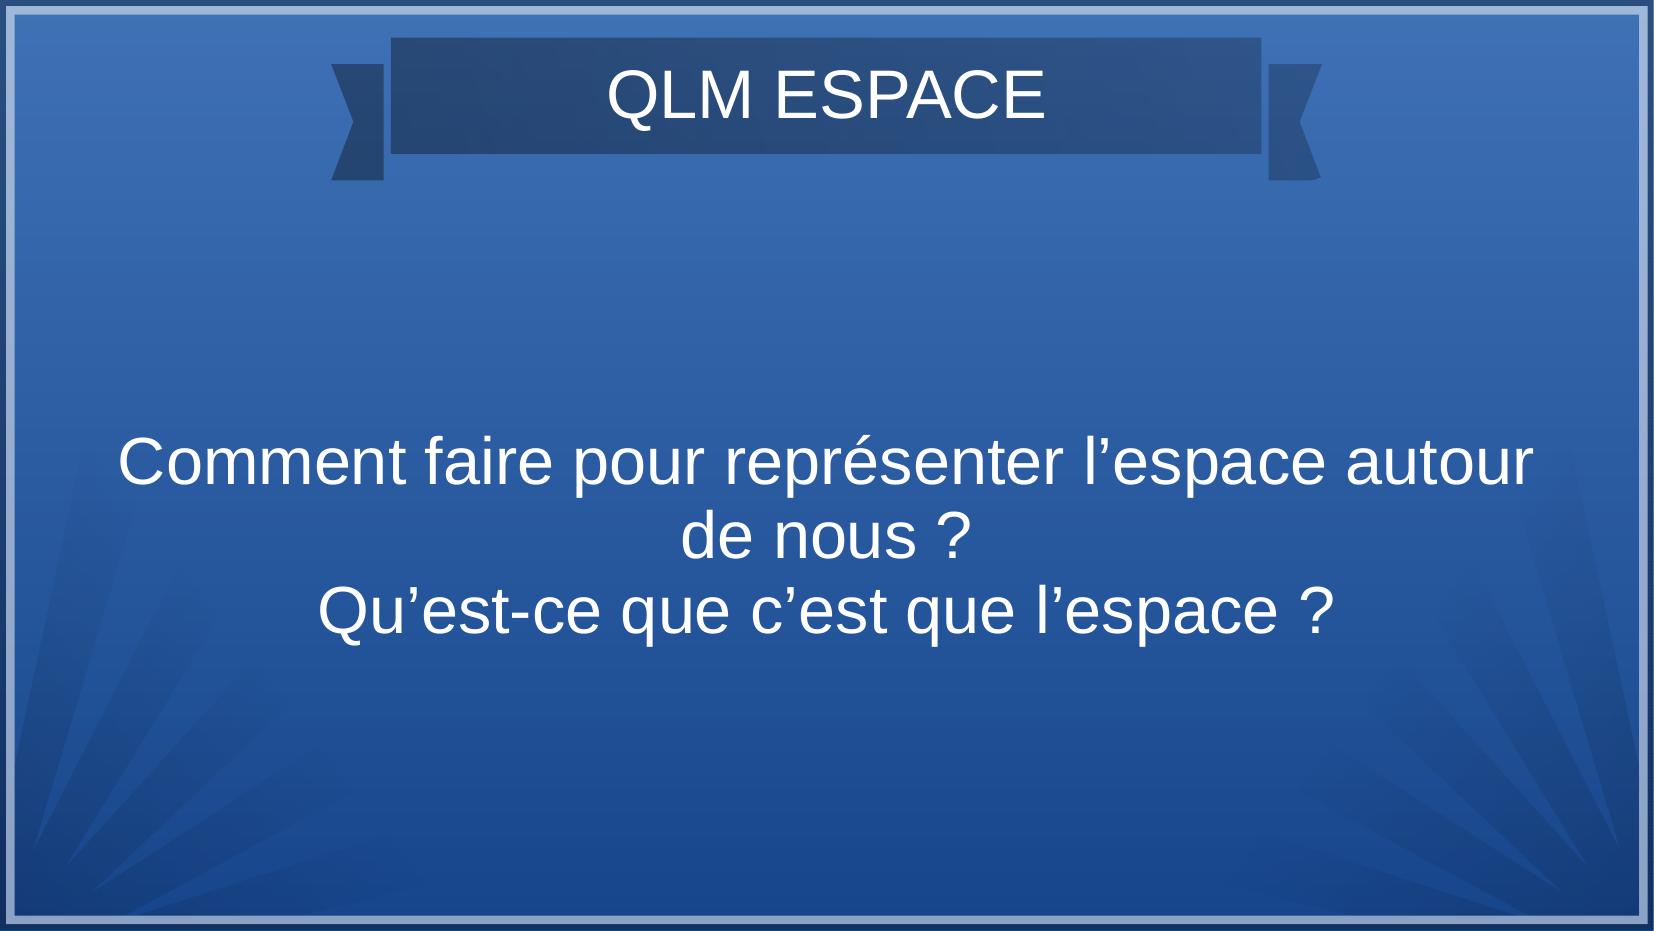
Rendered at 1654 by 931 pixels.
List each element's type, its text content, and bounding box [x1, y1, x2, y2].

title QLM ESPACE [389, 35, 1264, 154]
subtitle Comment faire pour représenter l’espace autour de nous ? Qu’est-ce que c’est que l’espace ? [82, 224, 1571, 848]
